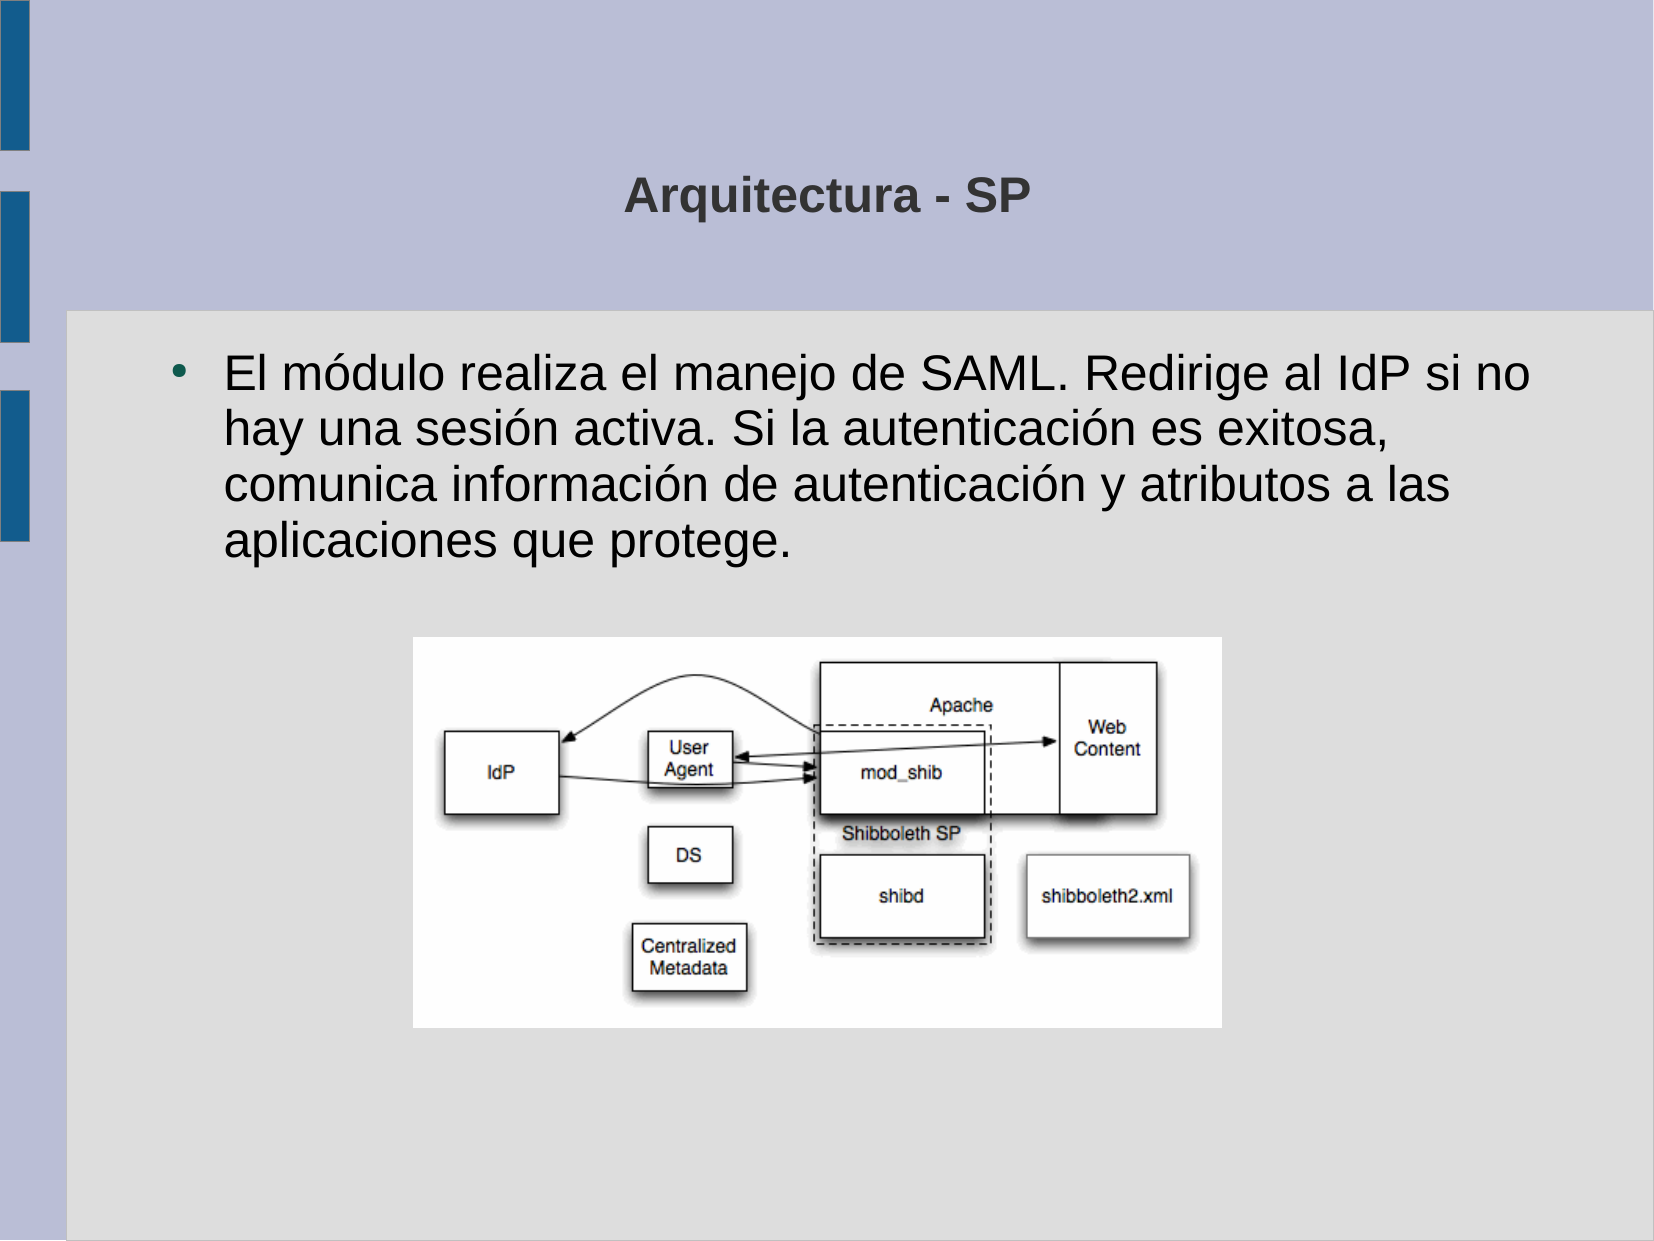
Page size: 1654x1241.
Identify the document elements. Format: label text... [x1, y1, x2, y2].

title Arquitectura - SP [121, 91, 1534, 299]
list El módulo realiza el manejo de SAML. Redirige al IdP si no hay una sesión activa. Si la autenticación es exitosa, comunica información de autenticación y atributos a las aplicaciones que protege. [152, 344, 1534, 1127]
picture [413, 637, 1222, 1028]
